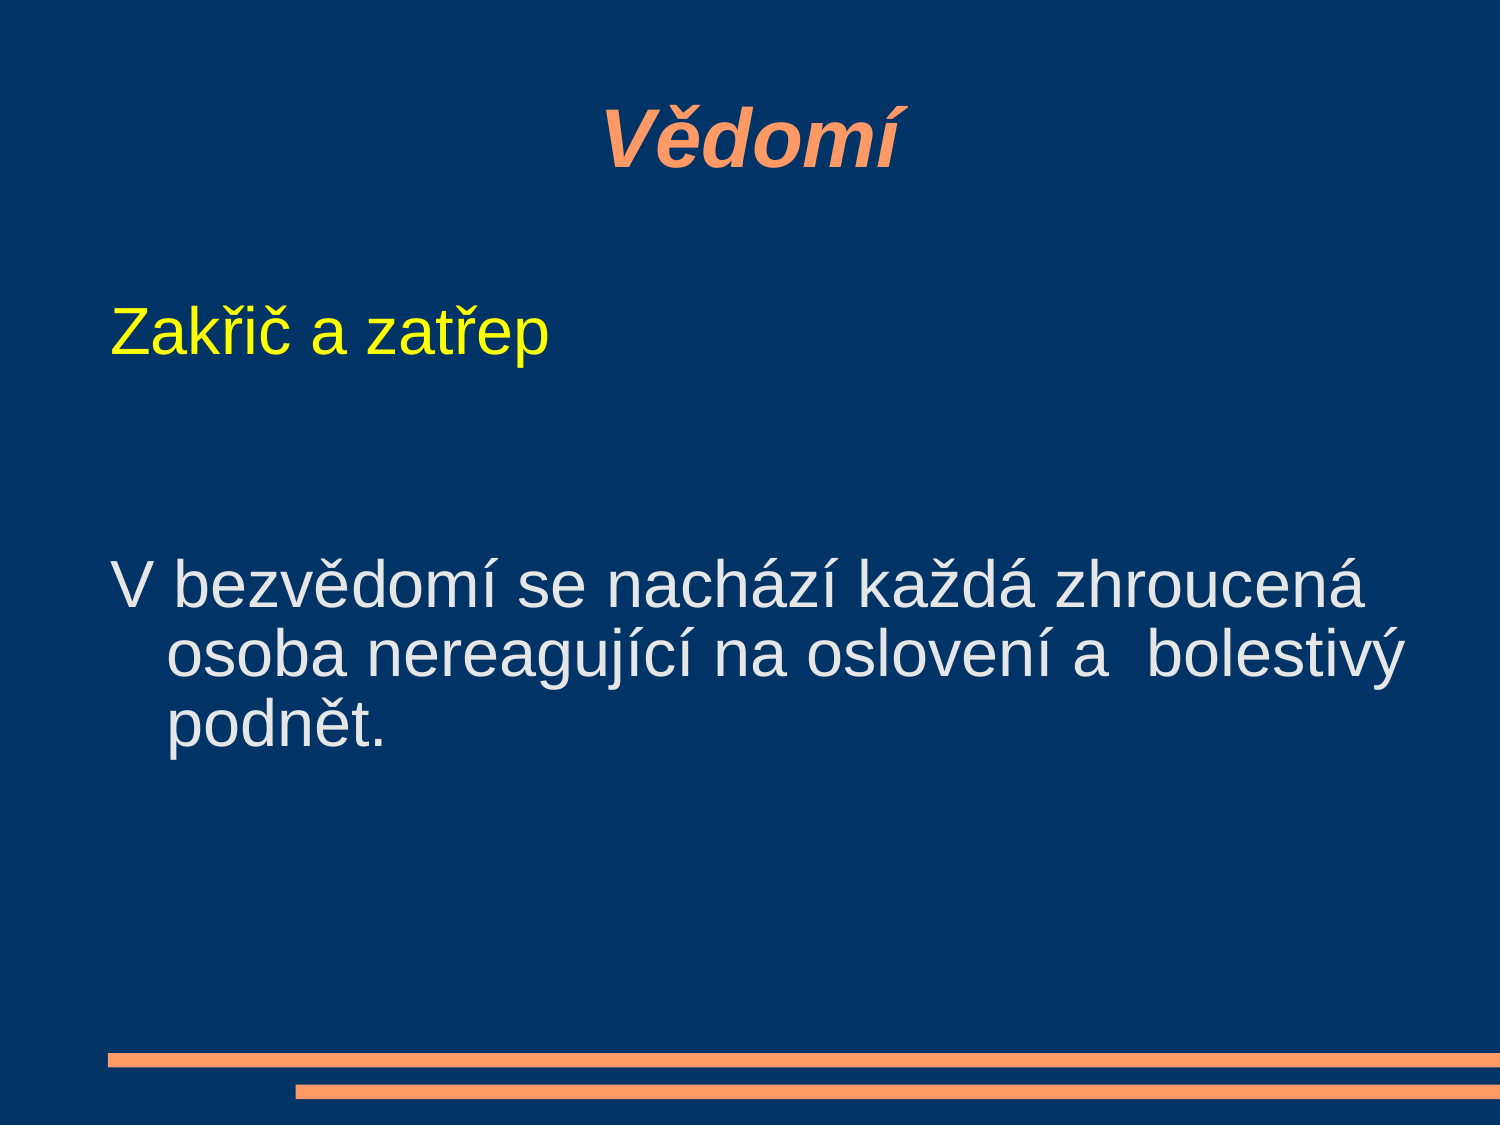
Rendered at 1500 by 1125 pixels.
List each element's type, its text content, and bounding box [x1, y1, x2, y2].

list Zakřič a zatřep V bezvědomí se nachází každá zhroucená osoba nereagující na oslovení a bolestivý podnět. [110, 292, 1416, 1035]
title Vědomí [75, 41, 1425, 236]
